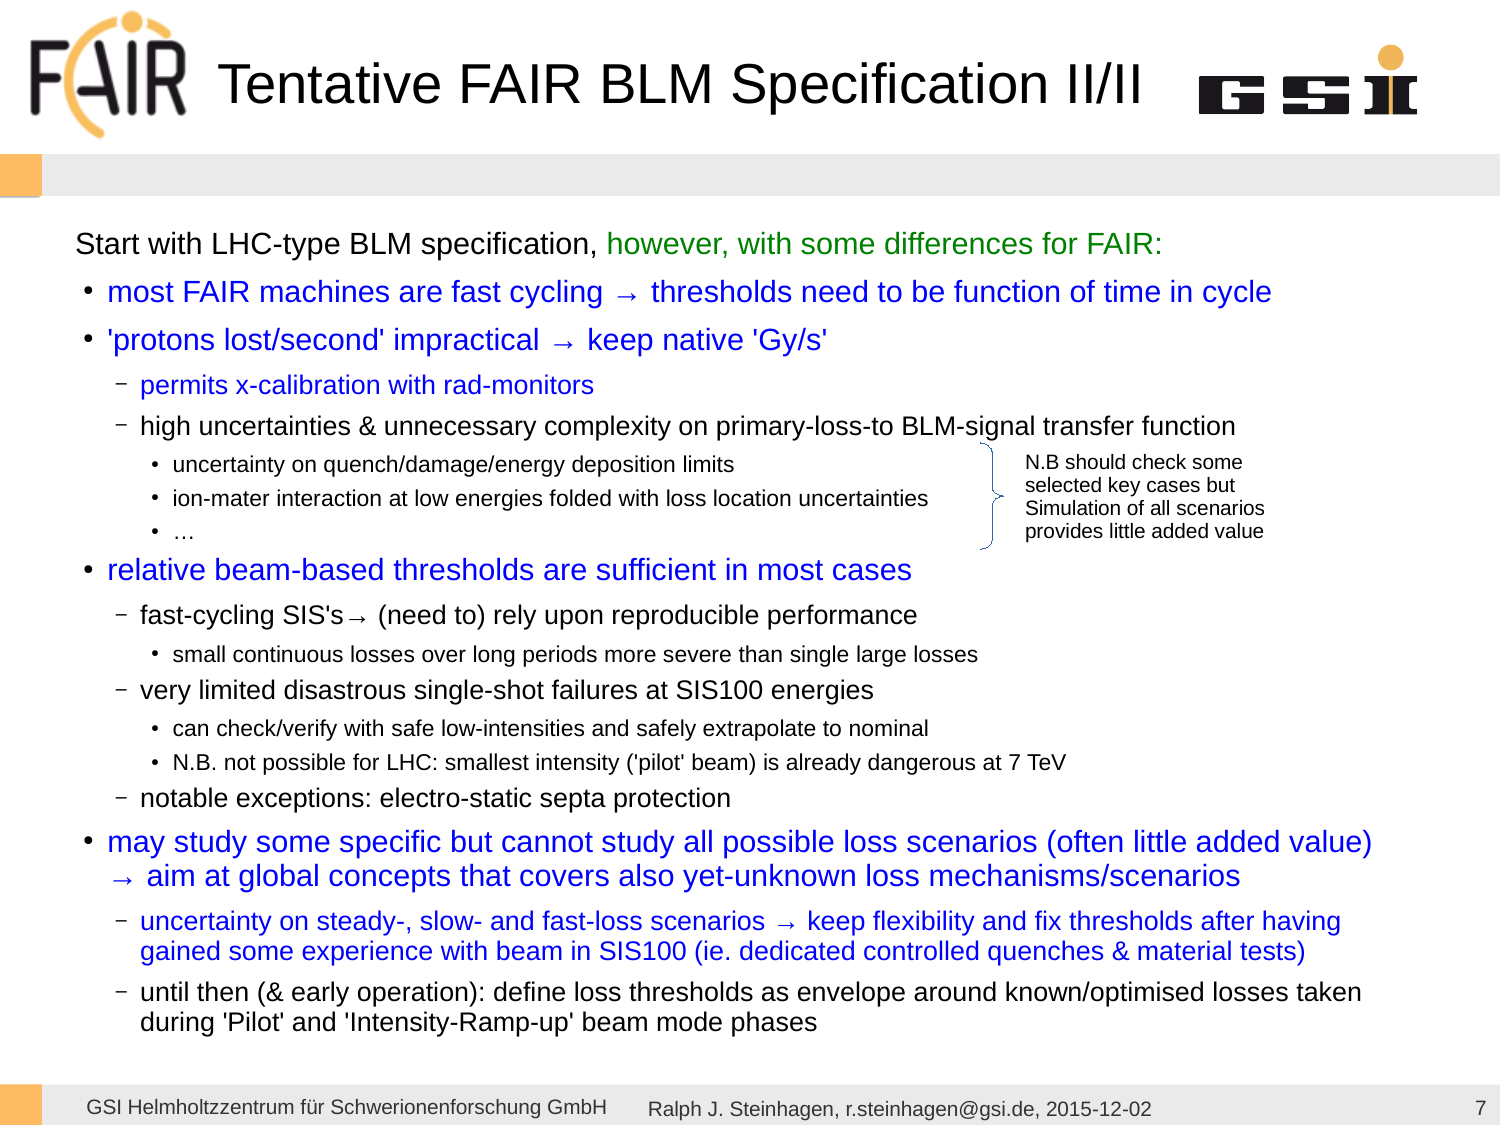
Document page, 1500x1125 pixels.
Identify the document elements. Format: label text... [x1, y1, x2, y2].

picture [1197, 42, 1419, 117]
title Tentative FAIR BLM Specification II/II [217, 20, 1182, 147]
text_box N.B should check some selected key cases but Simulation of all scenarios provides little added value [1010, 442, 1294, 551]
list Start with LHC-type BLM specification, however, with some differences for FAIR: most FAIR machines are fast cycling → thresholds need to be function of time in cycle 'protons lost/second' impractical → keep native 'Gy/s' permits x-calibration with rad-monitors high uncertainties & unnecessary complexity on primary-loss-to BLM-signal transfer function uncertainty on quench/damage/energy deposition limits ion-mater interaction at low energies folded with loss location uncertainties … relative beam-based thresholds are sufficient in most cases fast-cycling SIS's→ (need to) rely upon reproducible performance small continuous losses over long periods more severe than single large losses very limited disastrous single-shot failures at SIS100 energies can check/verify with safe low-intensities and safely extrapolate to nominal N.B. not possible for LHC: smallest intensity ('pilot' beam) is already dangerous at 7 TeV notable exceptions: electro-static septa protection may study some specific but cannot study all possible loss scenarios (often little added value) → aim at global concepts that covers also yet-unknown loss mechanisms/scenarios uncertainty on steady-, slow- and fast-loss scenarios → keep flexibility and fix thresholds after having gained some experience with beam in SIS100 (ie. dedicated controlled quenches & material tests) until then (& early operation): define loss thresholds as envelope around known/optimised losses taken during 'Pilot' and 'Intensity-Ramp-up' beam mode phases [75, 226, 1425, 1050]
picture [30, 9, 187, 141]
